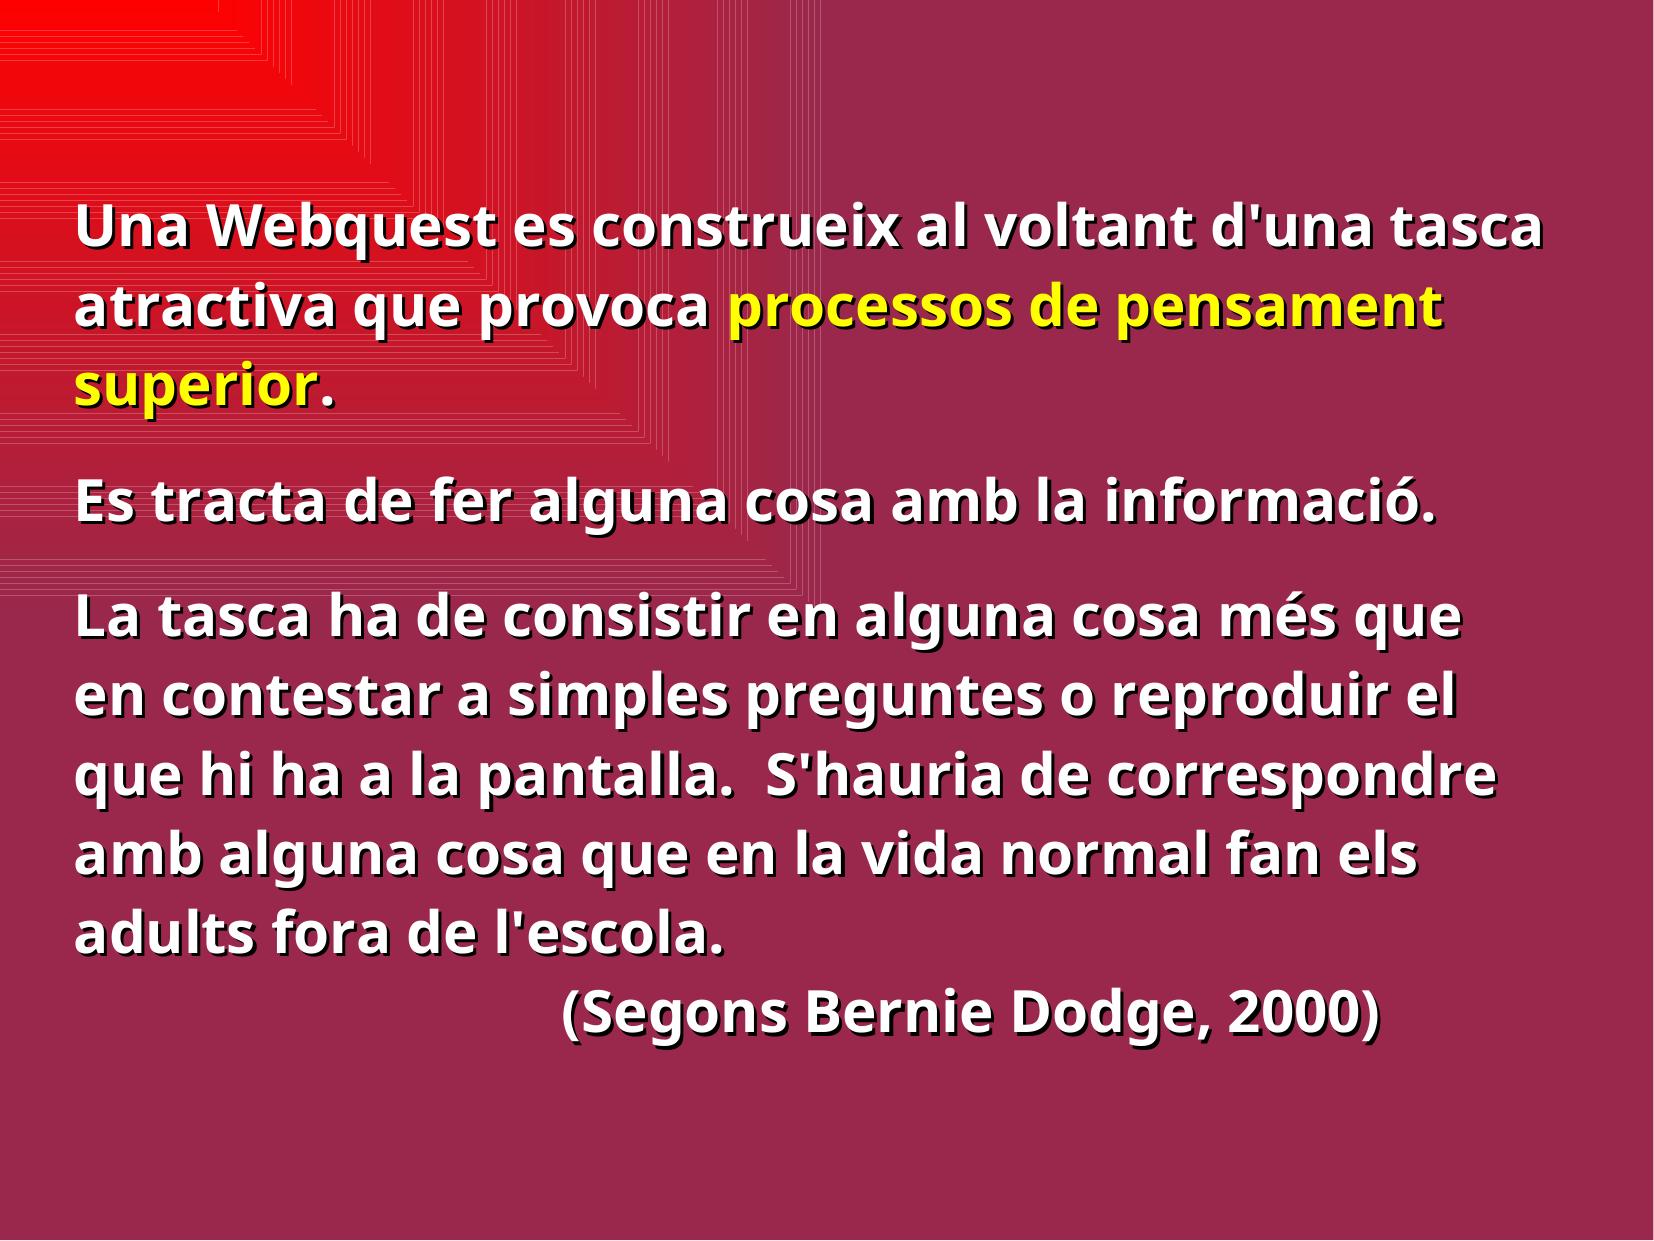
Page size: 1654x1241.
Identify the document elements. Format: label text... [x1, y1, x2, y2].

text_box Una Webquest es construeix al voltant d'una tasca atractiva que provoca processos de pensament superior. Es tracta de fer alguna cosa amb la informació. La tasca ha de consistir en alguna cosa més que en contestar a simples preguntes o reproduir el que hi ha a la pantalla. S'hauria de correspondre amb alguna cosa que en la vida normal fan els adults fora de l'escola. (Segons Bernie Dodge, 2000) [59, 177, 1565, 968]
text_box Una WebQu [0, 162, 1654, 249]
